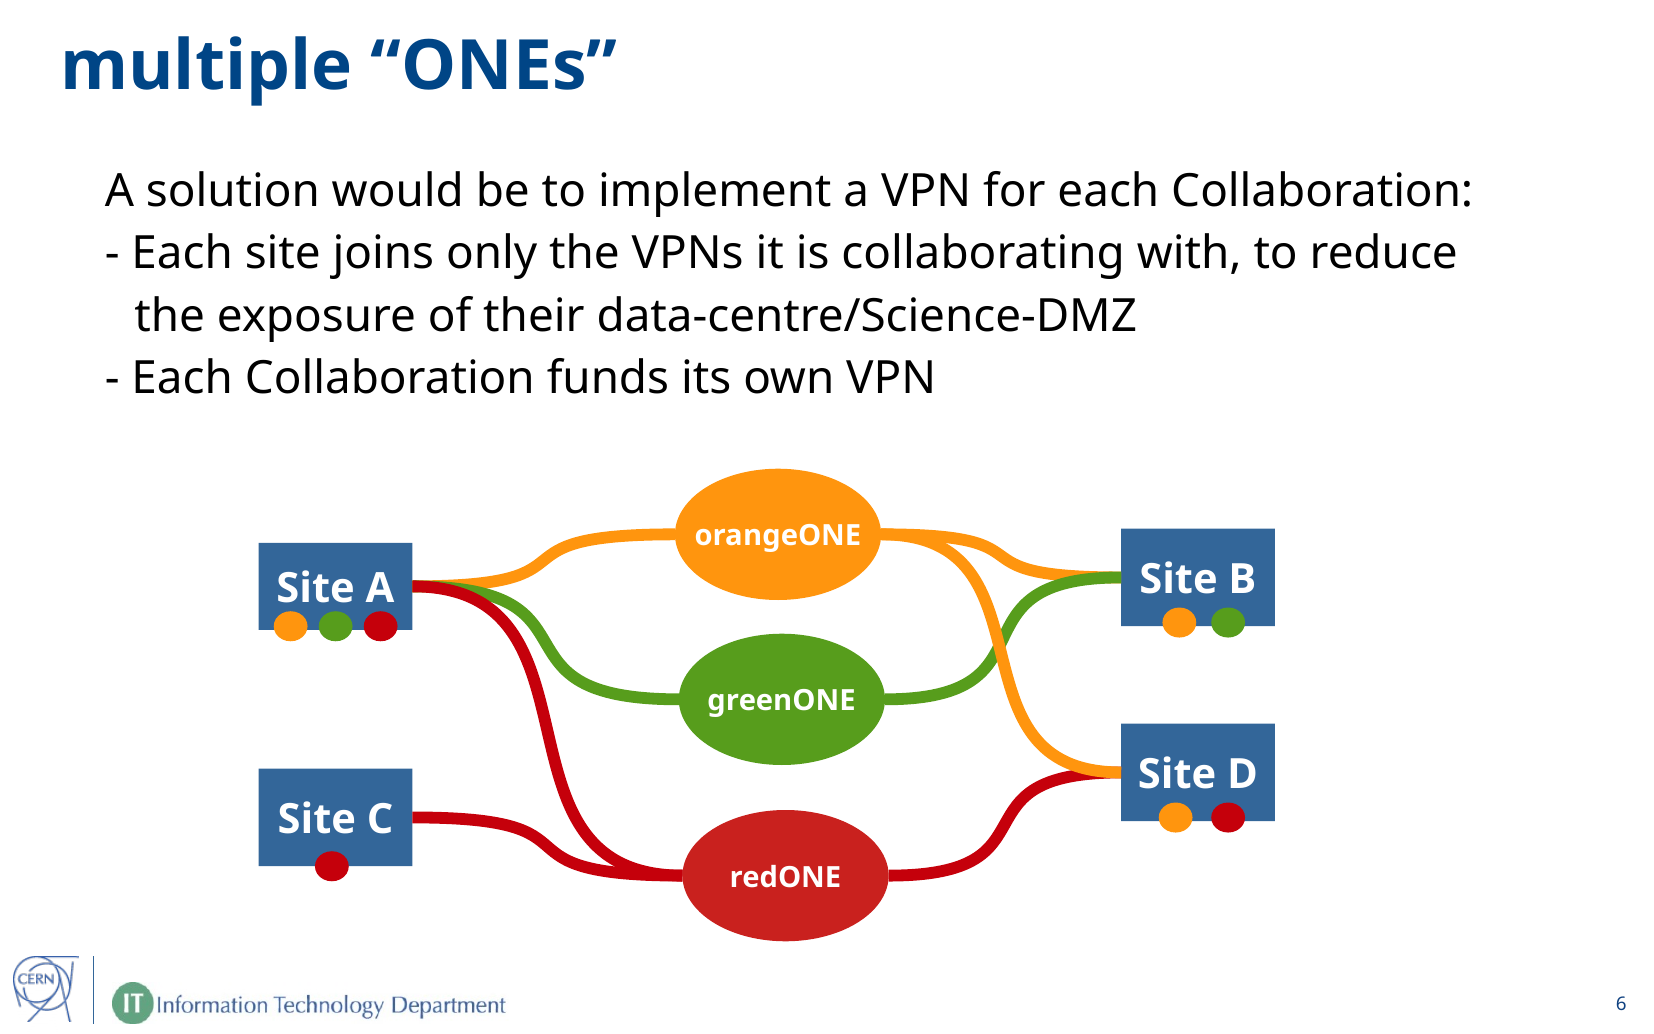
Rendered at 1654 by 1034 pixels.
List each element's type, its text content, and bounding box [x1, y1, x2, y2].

picture [13, 956, 79, 1032]
text_box [1158, 802, 1193, 833]
text_box greenONE [678, 633, 886, 766]
text_box [318, 611, 353, 642]
text_box Site A [258, 603, 413, 630]
text_box Site B [1121, 603, 1275, 627]
text_box Site D [1121, 723, 1275, 822]
text_box [1211, 802, 1246, 833]
text_box [1211, 607, 1246, 638]
text_box A solution would be to implement a VPN for each Collaboration: - Each site joins only the VPNs it is collaborating with, to reduce the exposure of their data-centre/Science-DMZ - Each Collaboration funds its own VPN [90, 150, 1549, 603]
text_box redONE [682, 810, 889, 942]
text_box [273, 611, 308, 642]
title multiple “ONEs” [60, 0, 1528, 138]
text_box [1162, 607, 1197, 638]
text_box Site C [258, 768, 413, 867]
text_box [363, 611, 398, 642]
text_box [314, 851, 349, 882]
picture [112, 982, 755, 1024]
